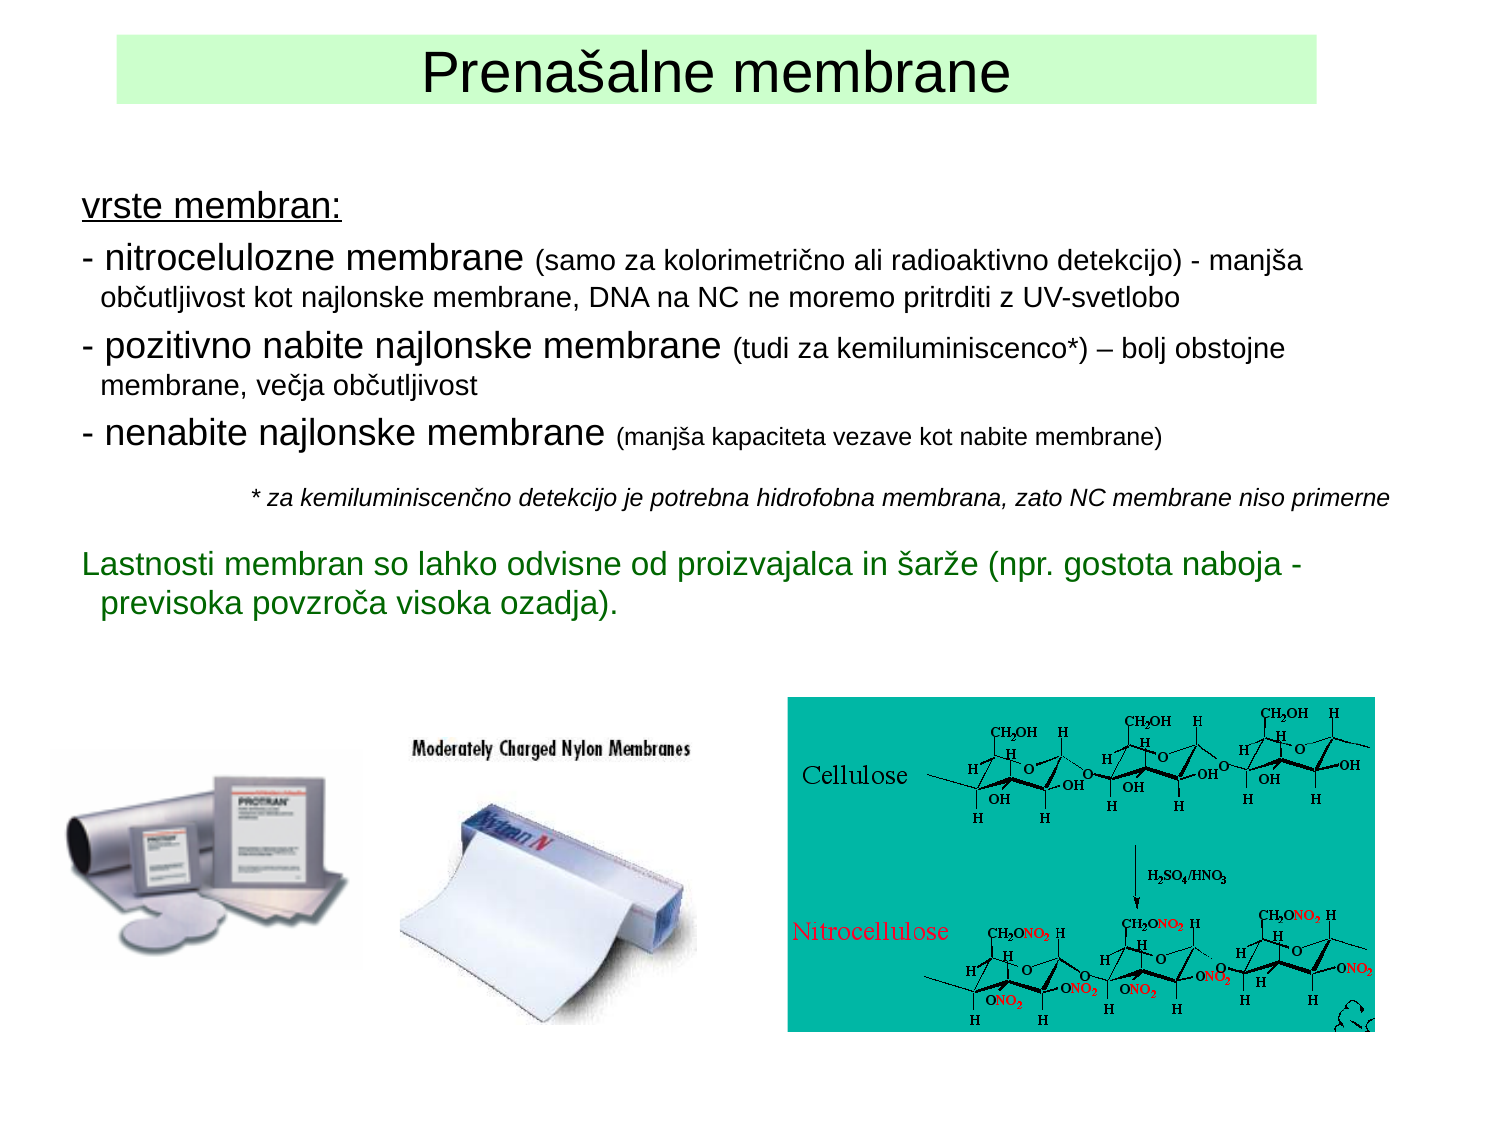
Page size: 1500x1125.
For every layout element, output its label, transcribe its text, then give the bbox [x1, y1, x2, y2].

picture [787, 697, 1375, 1032]
picture [399, 737, 697, 1025]
title Prenašalne membrane [116, 34, 1317, 104]
picture [50, 749, 363, 970]
list vrste membran: - nitrocelulozne membrane (samo za kolorimetrično ali radioaktivno detekcijo) - manjša občutljivost kot najlonske membrane, DNA na NC ne moremo pritrditi z UV-svetlobo - pozitivno nabite najlonske membrane (tudi za kemiluminiscenco*) – bolj obstojne membrane, večja občutljivost - nenabite najlonske membrane (manjša kapaciteta vezave kot nabite membrane) * za kemiluminiscenčno detekcijo je potrebna hidrofobna membrana, zato NC membrane niso primerne Lastnosti membran so lahko odvisne od proizvajalca in šarže (npr. gostota naboja - previsoka povzroča visoka ozadja). [66, 173, 1450, 1091]
